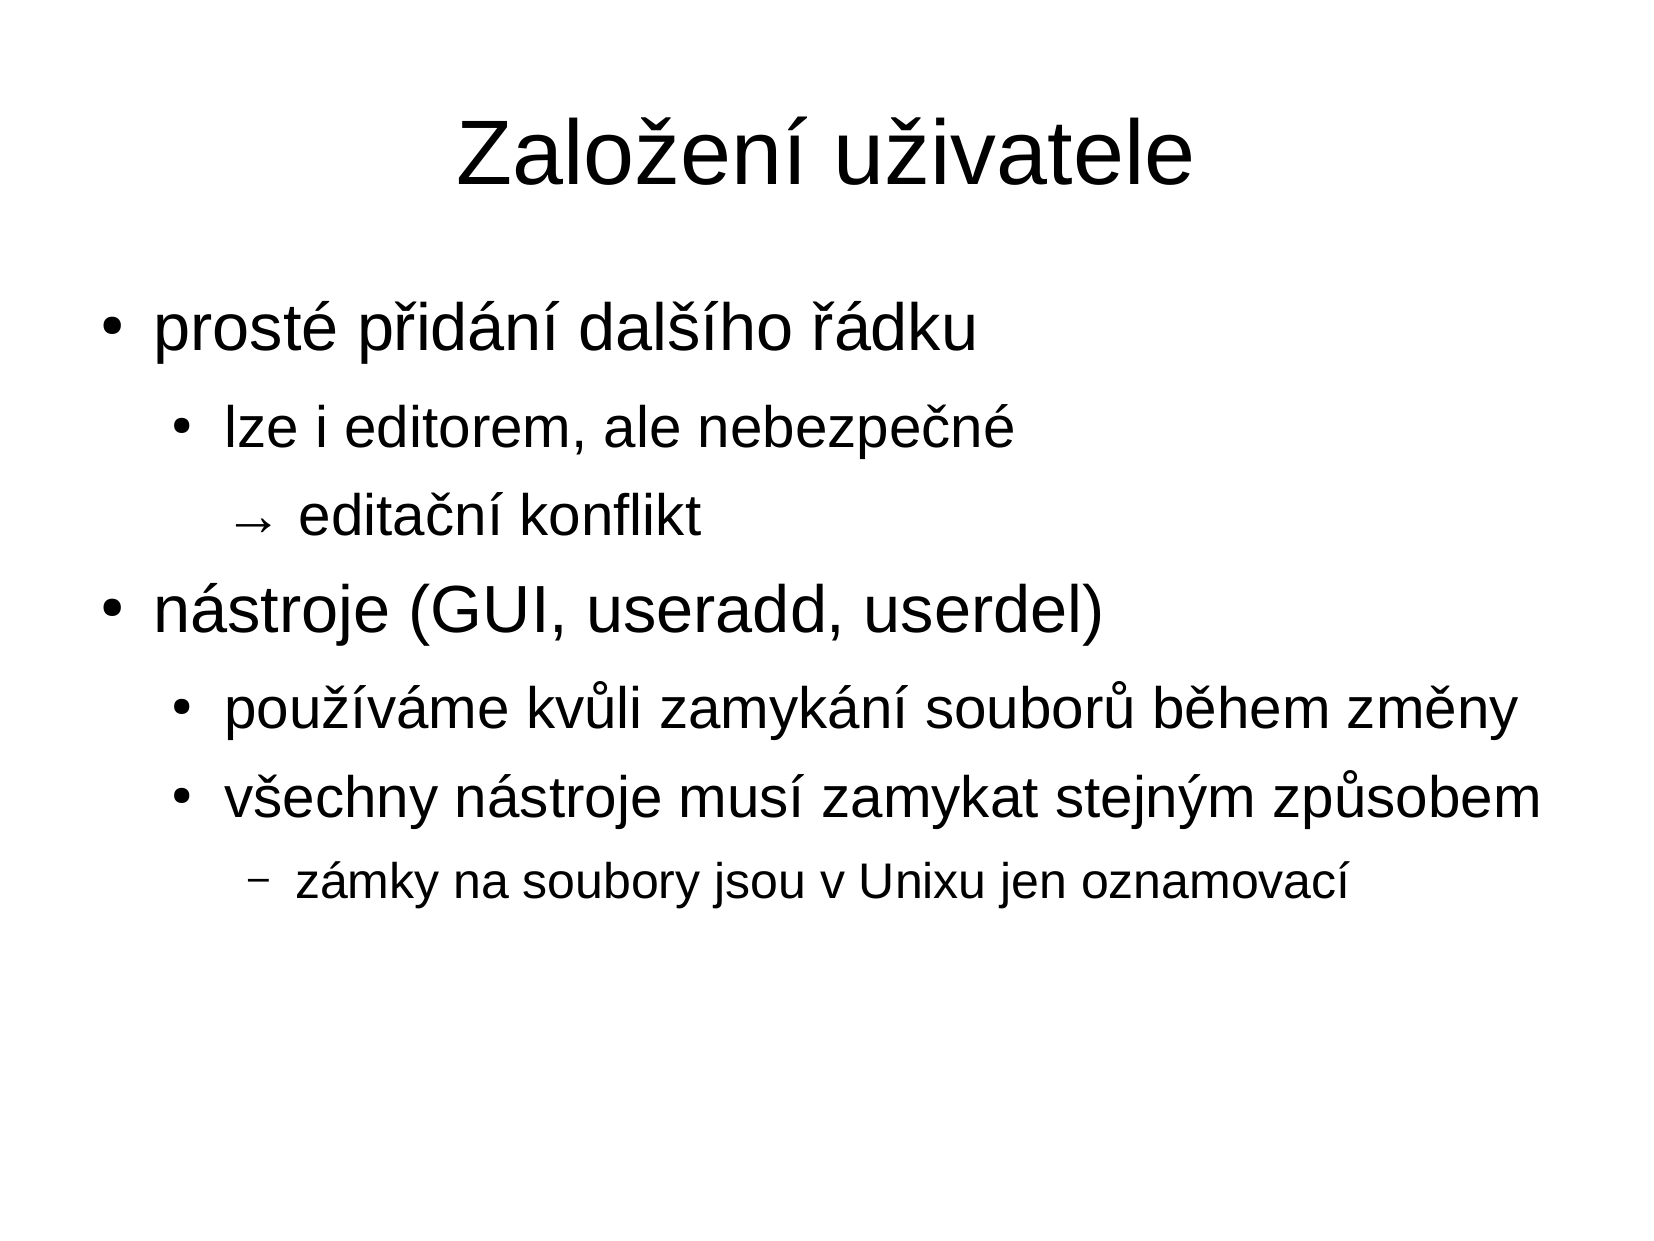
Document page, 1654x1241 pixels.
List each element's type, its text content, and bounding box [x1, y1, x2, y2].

title Založení uživatele [82, 56, 1571, 250]
list prosté přidání dalšího řádku lze i editorem, ale nebezpečné → editační konflikt nástroje (GUI, useradd, userdel) používáme kvůli zamykání souborů během změny všechny nástroje musí zamykat stejným způsobem zámky na soubory jsou v Unixu jen oznamovací [82, 290, 1571, 1094]
